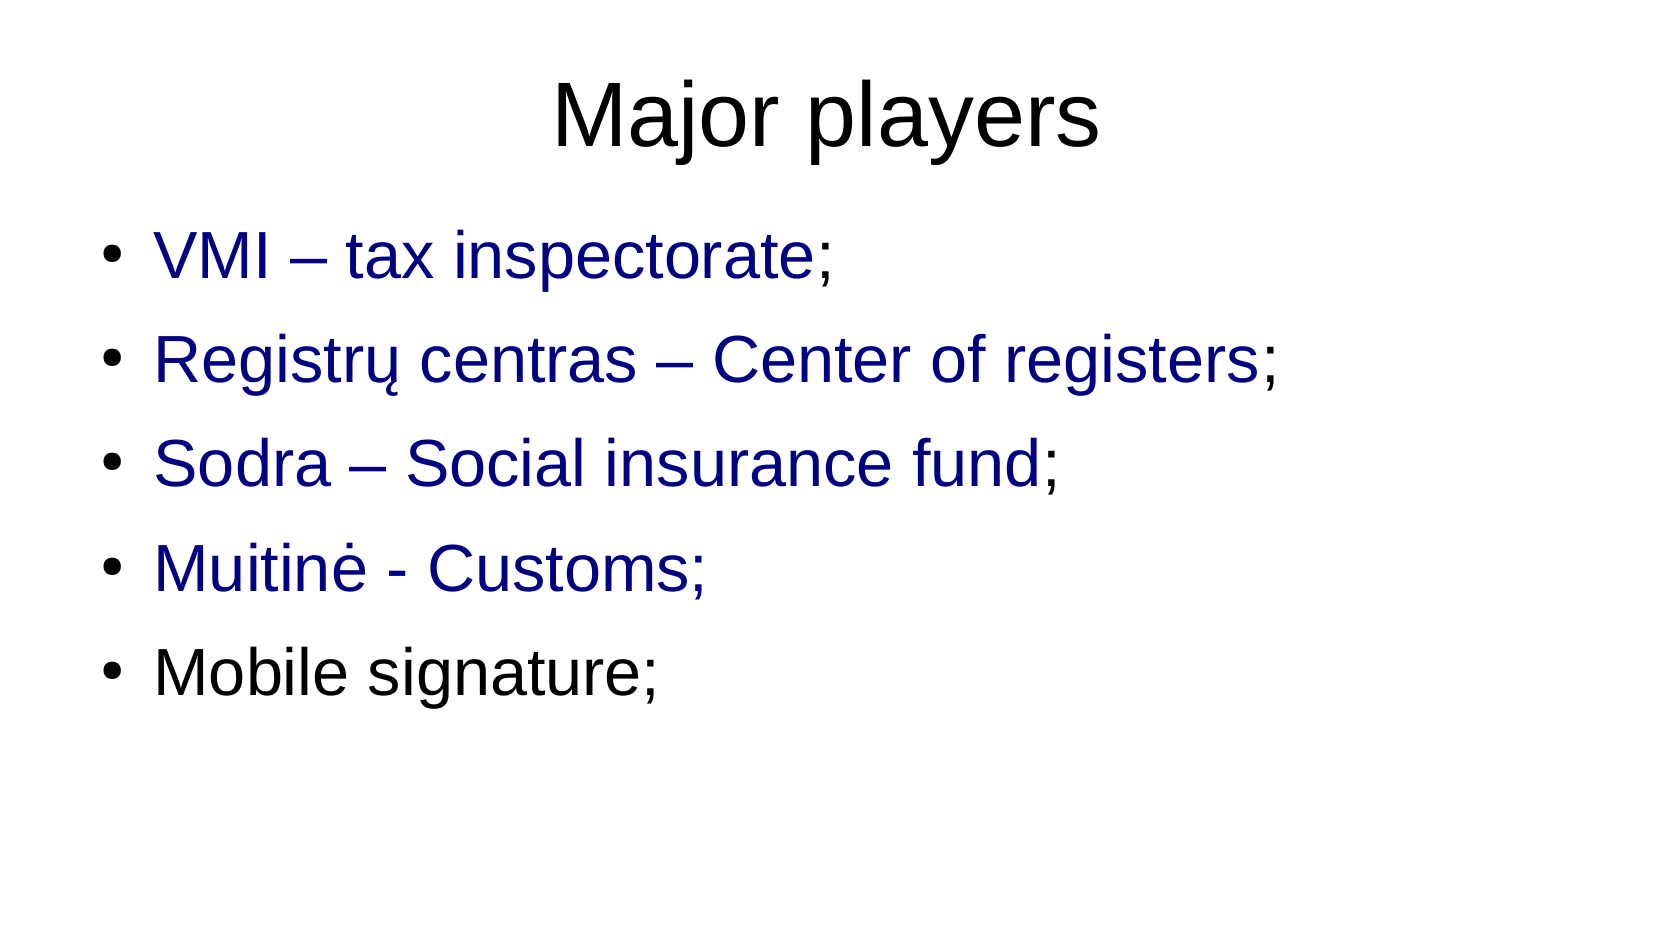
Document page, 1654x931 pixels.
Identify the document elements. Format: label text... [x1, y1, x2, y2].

list VMI – tax inspectorate; Registrų centras – Center of registers; Sodra – Social insurance fund; Muitinė - Customs; Mobile signature; [82, 217, 1571, 758]
title Major players [82, 37, 1571, 193]
